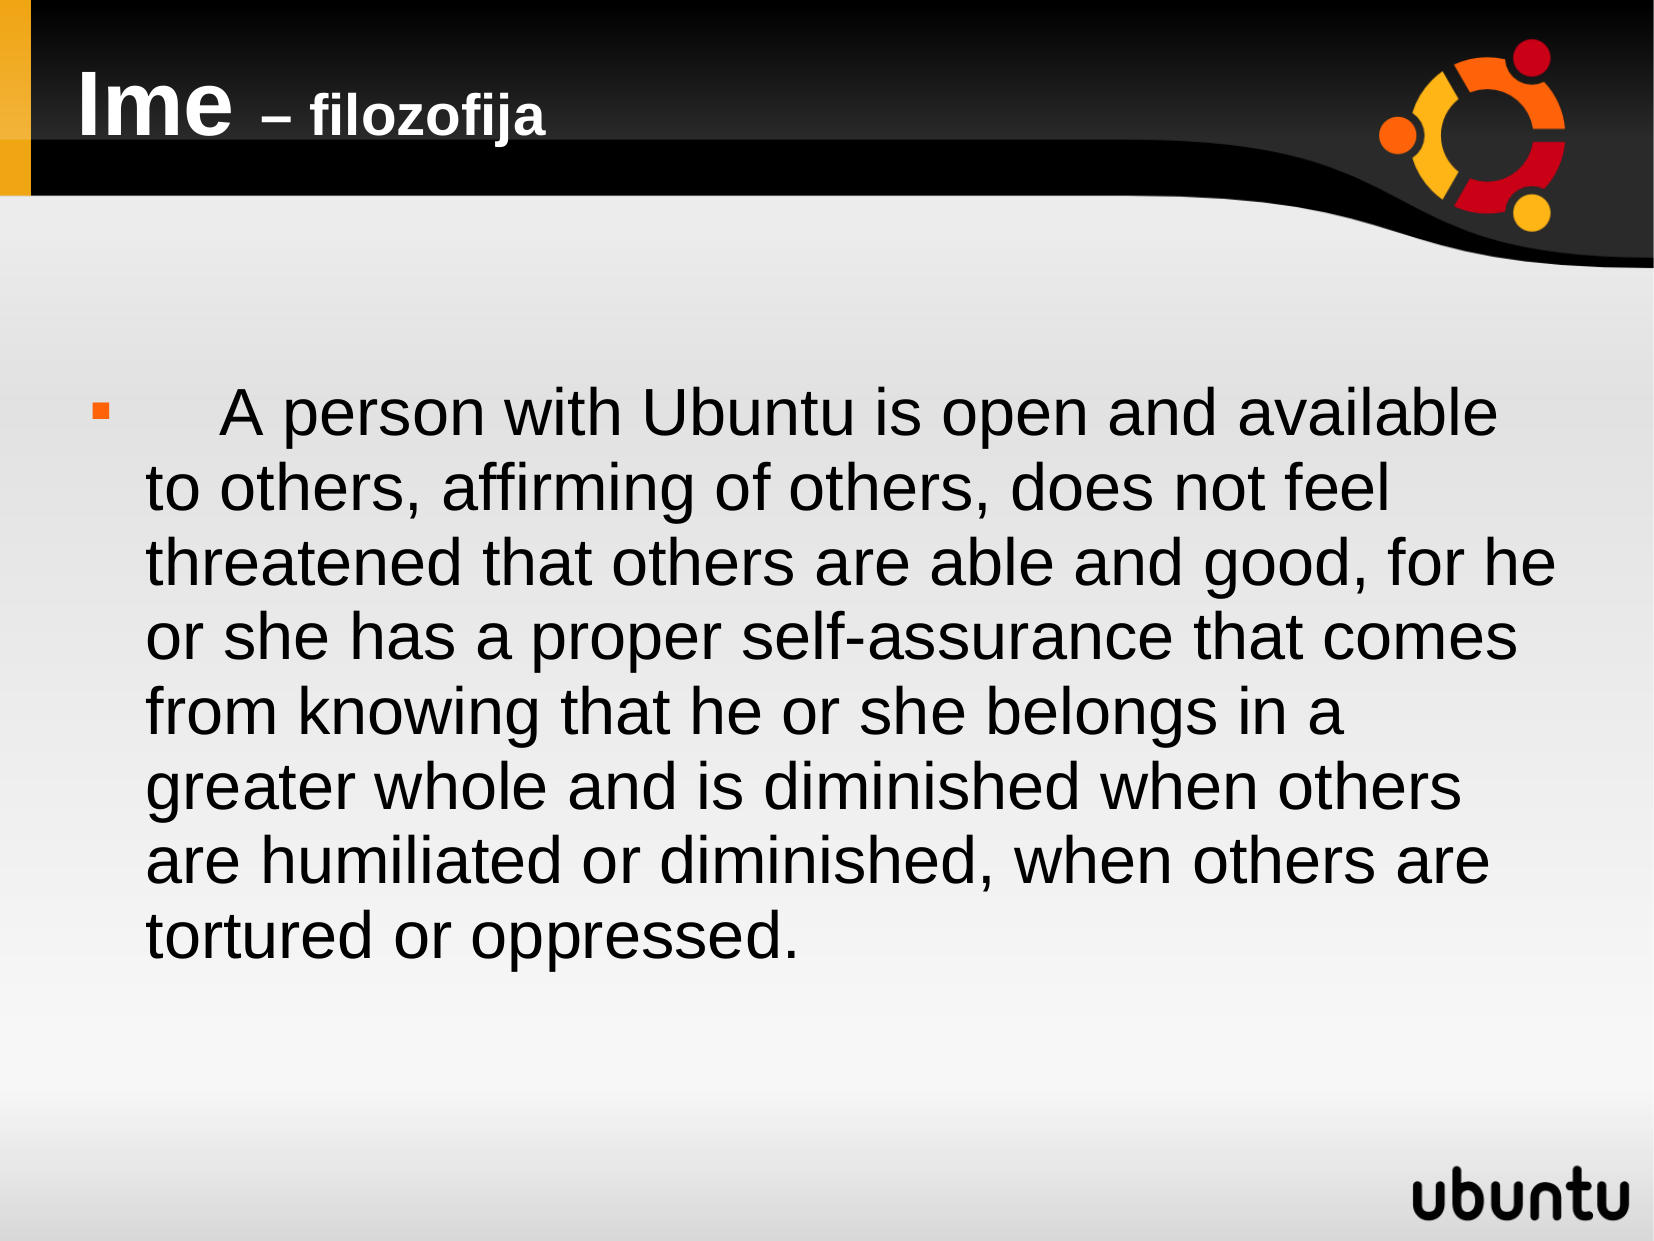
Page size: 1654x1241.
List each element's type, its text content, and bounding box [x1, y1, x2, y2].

picture [0, 0, 1654, 1241]
title Ime – filozofija [76, 7, 1565, 200]
list A person with Ubuntu is open and available to others, affirming of others, does not feel threatened that others are able and good, for he or she has a proper self-assurance that comes from knowing that he or she belongs in a greater whole and is diminished when others are humiliated or diminished, when others are tortured or oppressed. [75, 375, 1564, 985]
